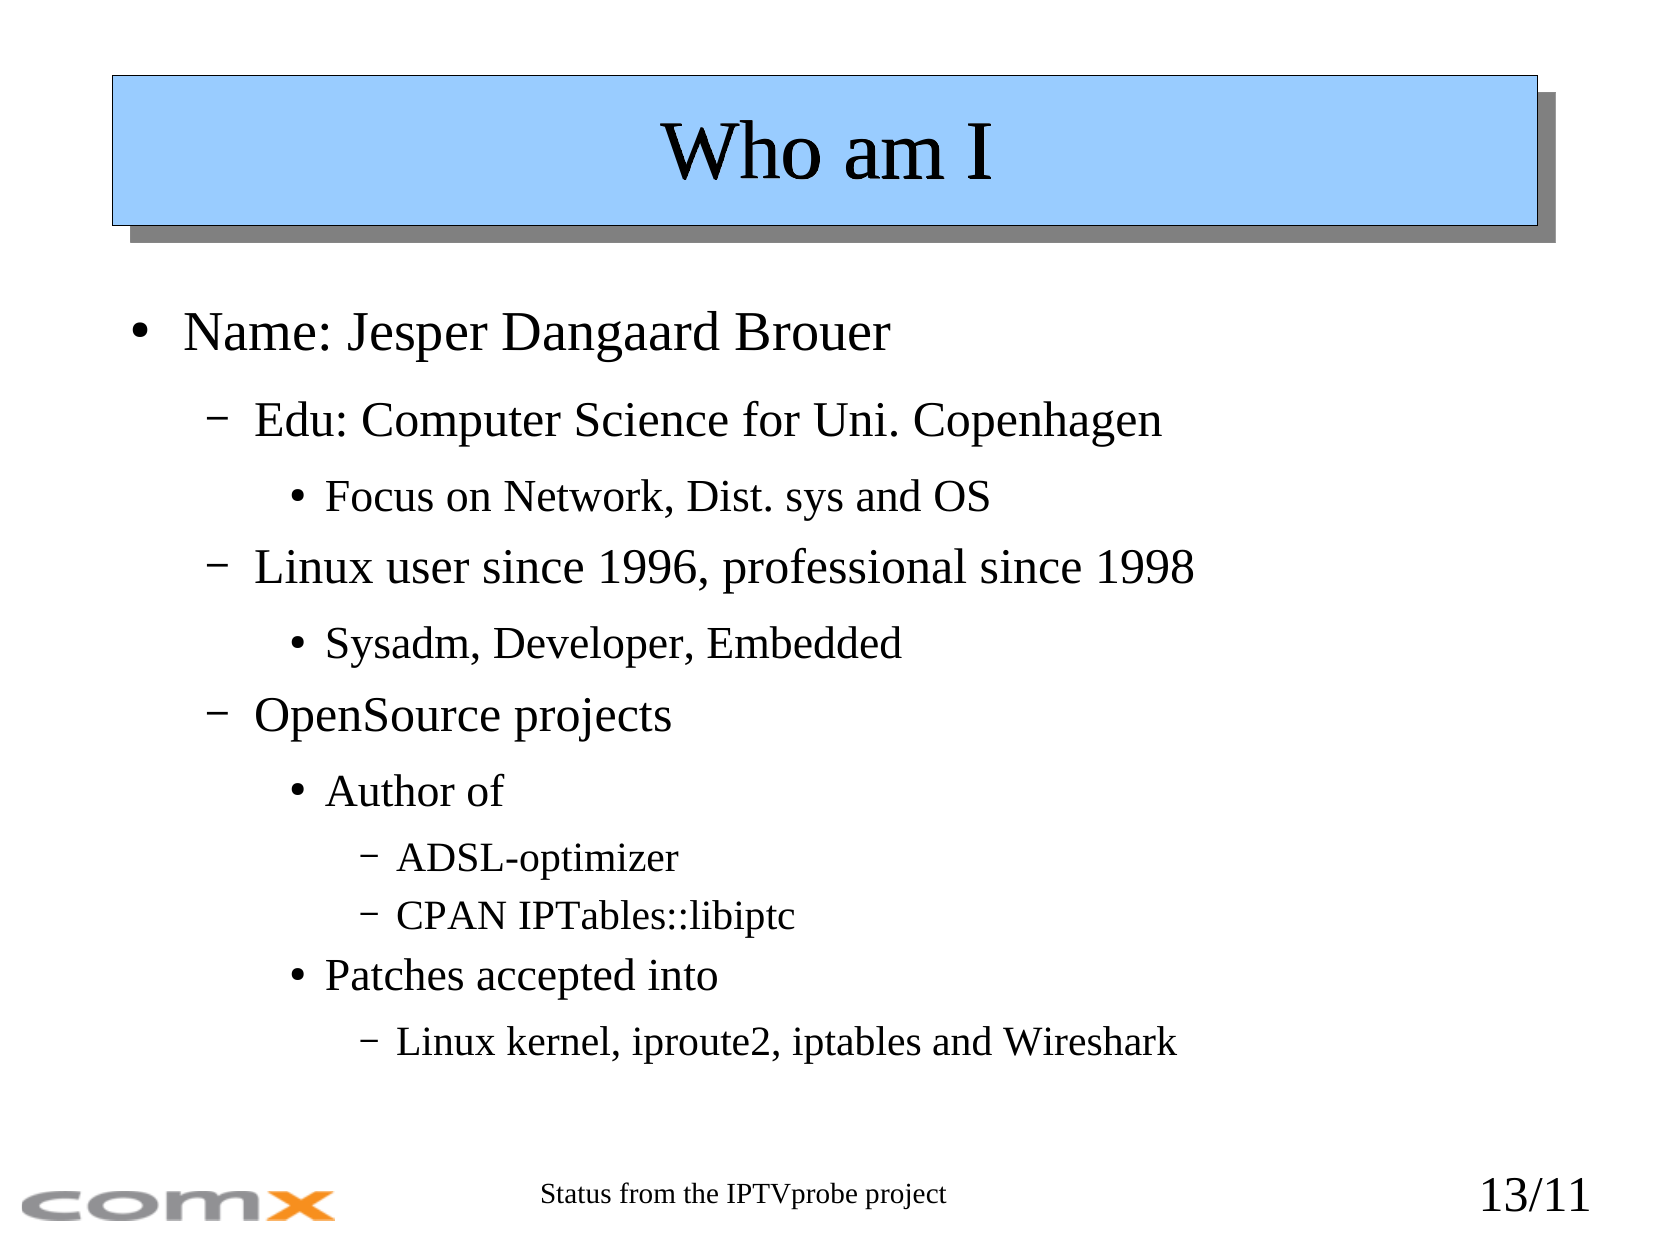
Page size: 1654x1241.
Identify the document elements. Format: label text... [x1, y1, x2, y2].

title Who am I [116, 75, 1538, 226]
list Name: Jesper Dangaard Brouer Edu: Computer Science for Uni. Copenhagen Focus on Network, Dist. sys and OS Linux user since 1996, professional since 1998 Sysadm, Developer, Embedded OpenSource projects Author of ADSL-optimizer CPAN IPTables::libiptc Patches accepted into Linux kernel, iproute2, iptables and Wireshark [112, 300, 1538, 1118]
picture [21, 1191, 335, 1221]
